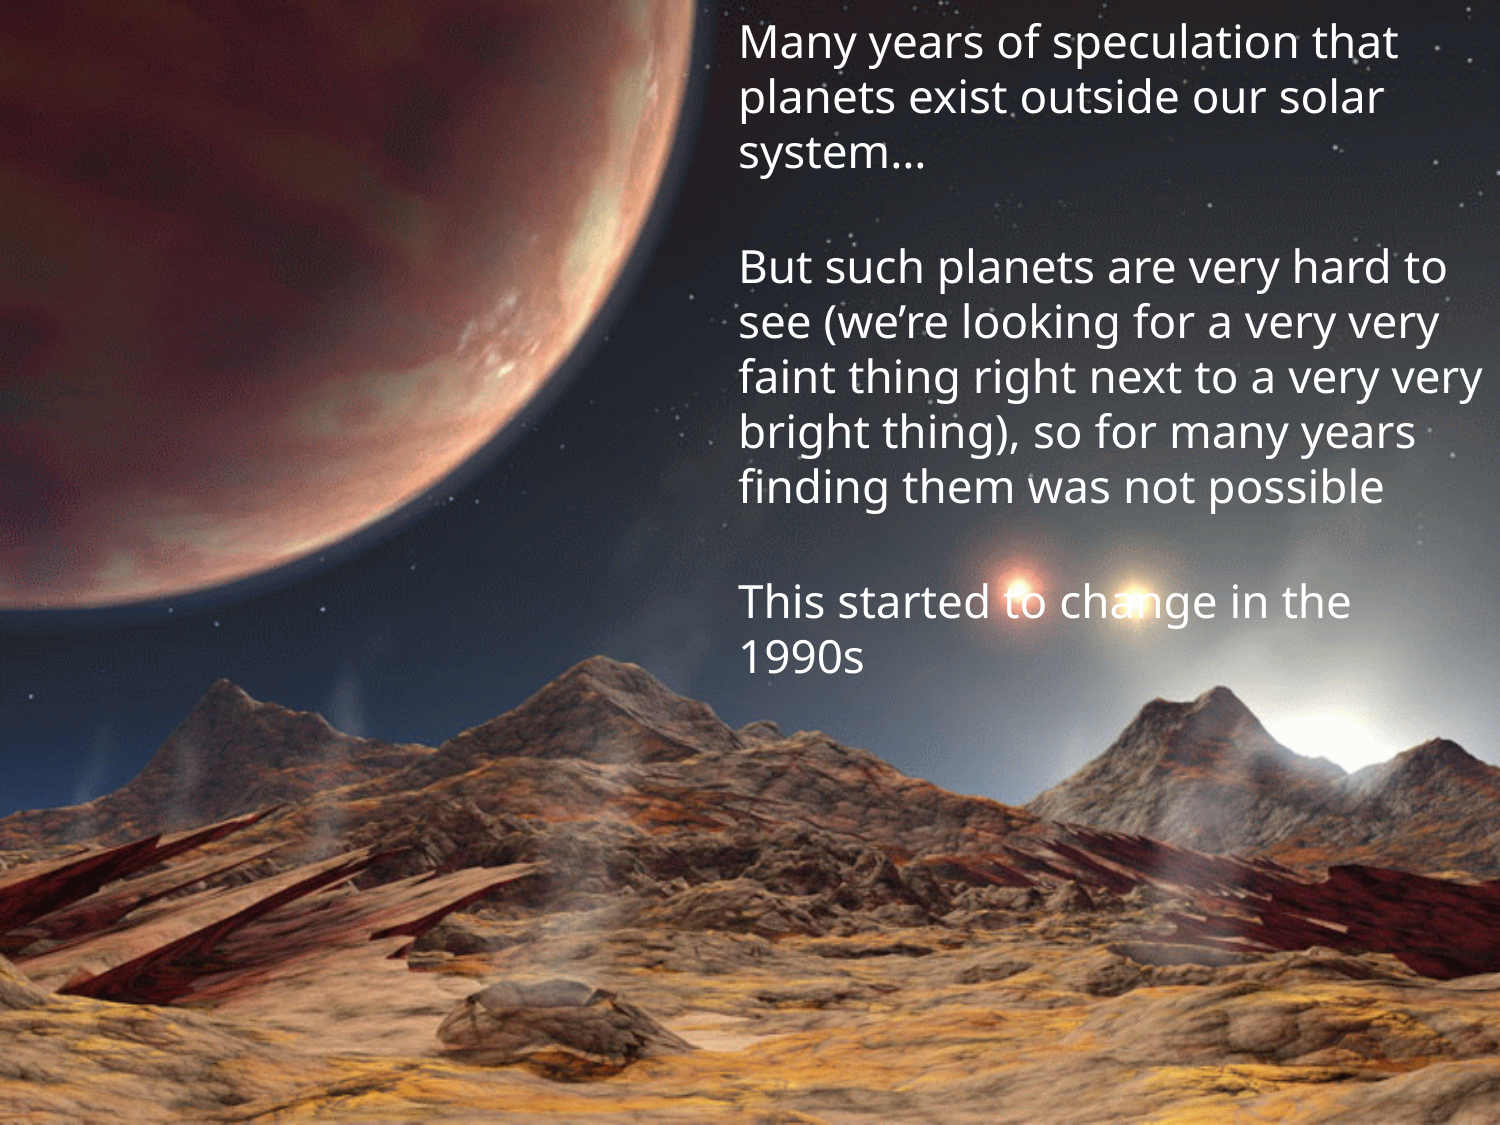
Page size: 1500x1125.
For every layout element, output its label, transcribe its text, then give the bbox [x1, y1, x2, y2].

text_box Many years of speculation that planets exist outside our solar system… But such planets are very hard to see (we’re looking for a very very faint thing right next to a very very bright thing), so for many years finding them was not possible This started to change in the 1990s [723, 5, 1500, 691]
picture [0, 0, 1500, 1125]
